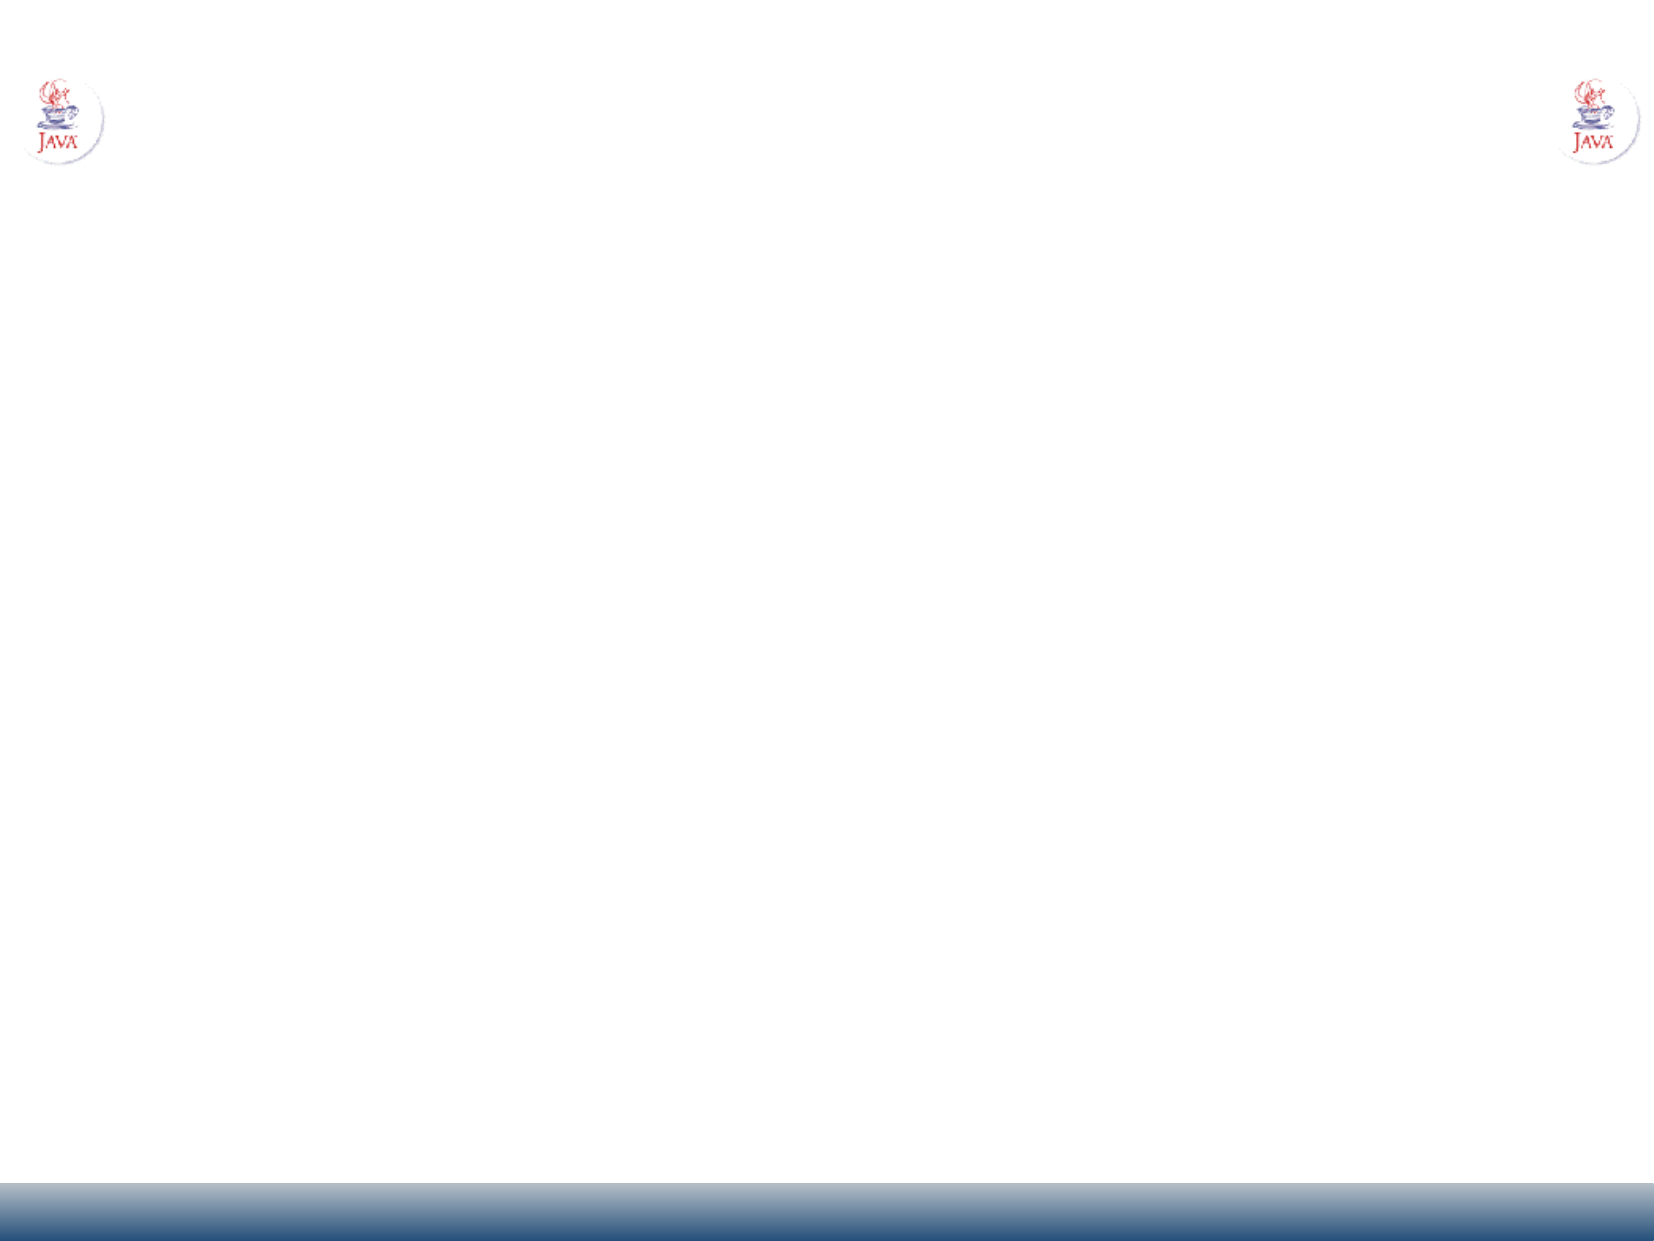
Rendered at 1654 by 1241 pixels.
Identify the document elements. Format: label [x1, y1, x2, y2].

picture [1545, 71, 1645, 169]
picture [10, 71, 109, 169]
